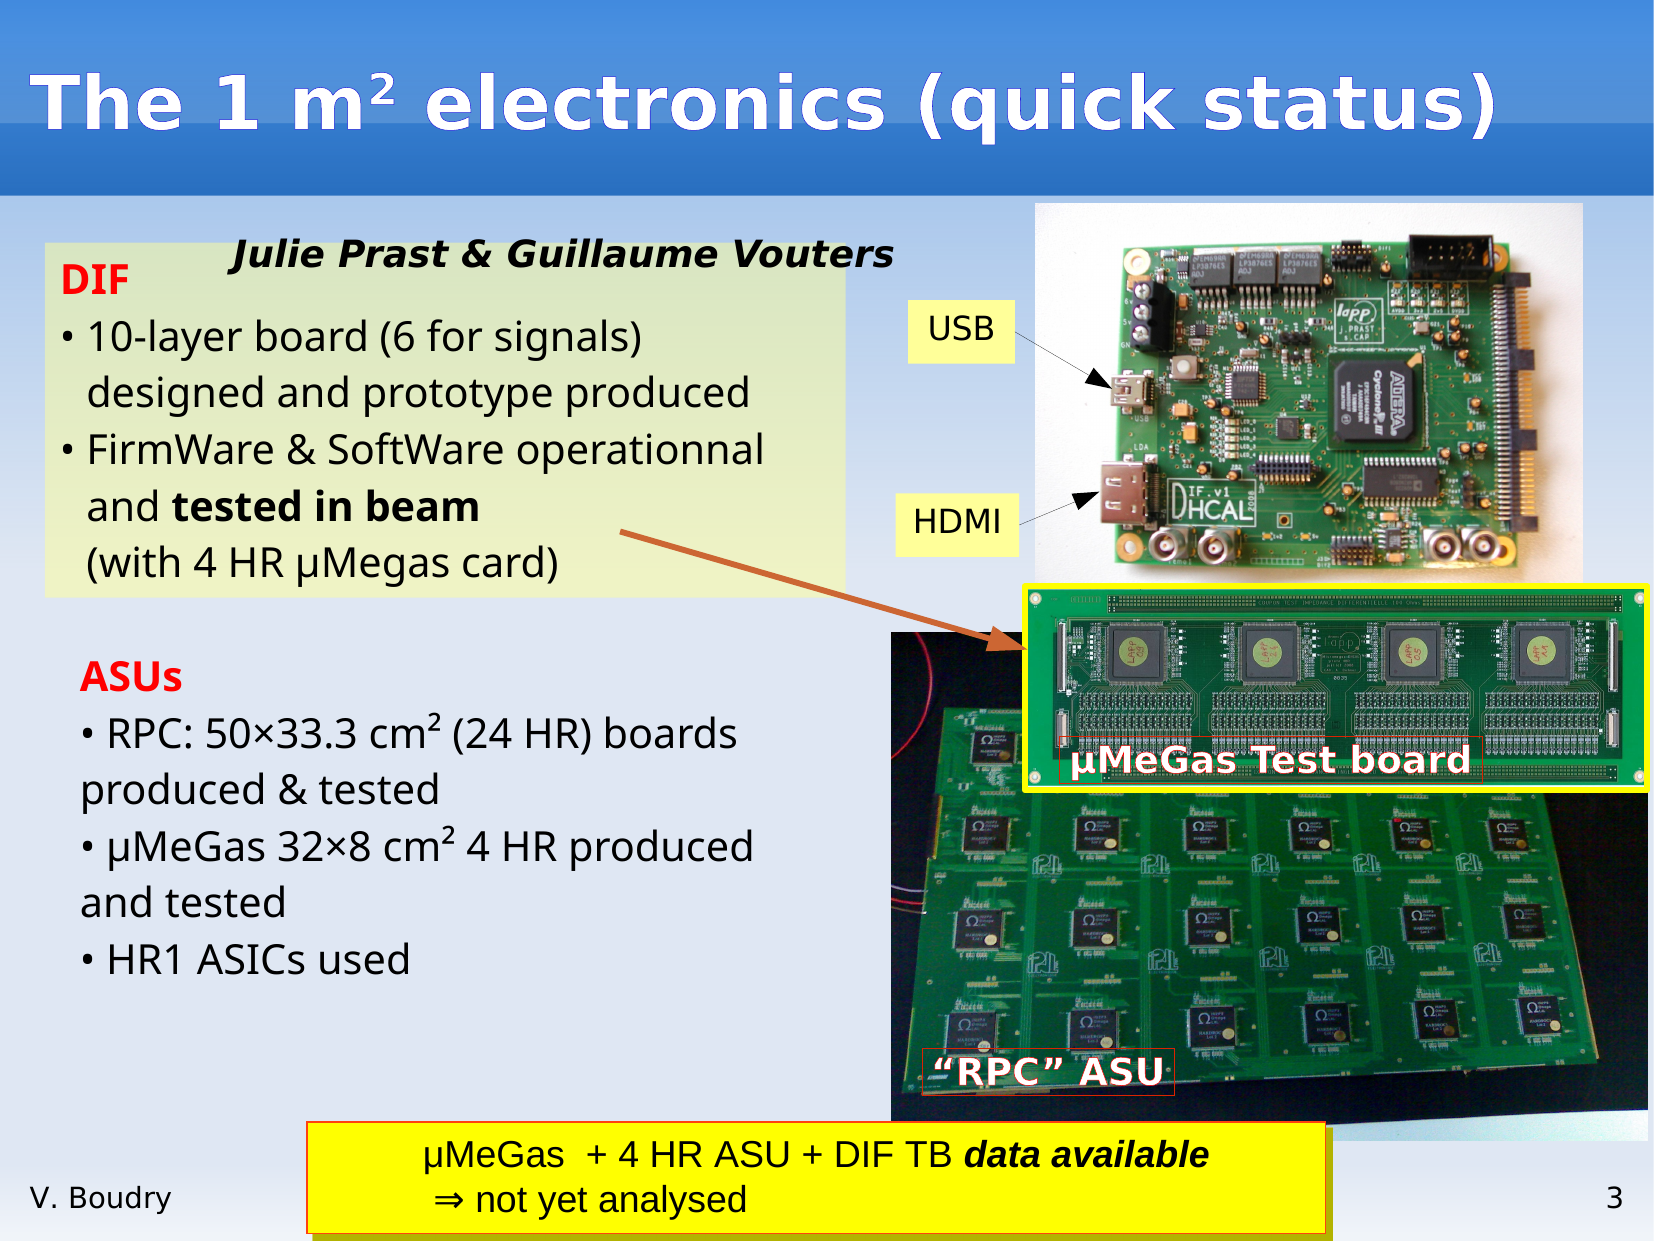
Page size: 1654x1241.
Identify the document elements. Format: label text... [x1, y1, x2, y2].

title The 1 m2 electronics (quick status) [29, 0, 1654, 208]
text_box “RPC” ASU [922, 1048, 1175, 1096]
text_box HDMI [895, 493, 1020, 557]
text_box Julie Prast & Guillaume Vouters [218, 224, 911, 284]
text_box μMeGas Test board [1059, 736, 1483, 784]
text_box ASUs RPC: 50×33.3 cm² (24 HR) boards produced & tested μMeGas 32×8 cm² 4 HR produced and tested HR1 ASICs used [65, 639, 886, 908]
text_box USB [908, 300, 1015, 364]
text_box DIF 10-layer board (6 for signals) designed and prototype produced FirmWare & SoftWare operationnal and tested in beam (with 4 HR µMegas card) [44, 242, 846, 598]
picture [0, 0, 1654, 1241]
text_box μMeGas + 4 HR ASU + DIF TB data available ⇒ not yet analysed [307, 1122, 1326, 1234]
